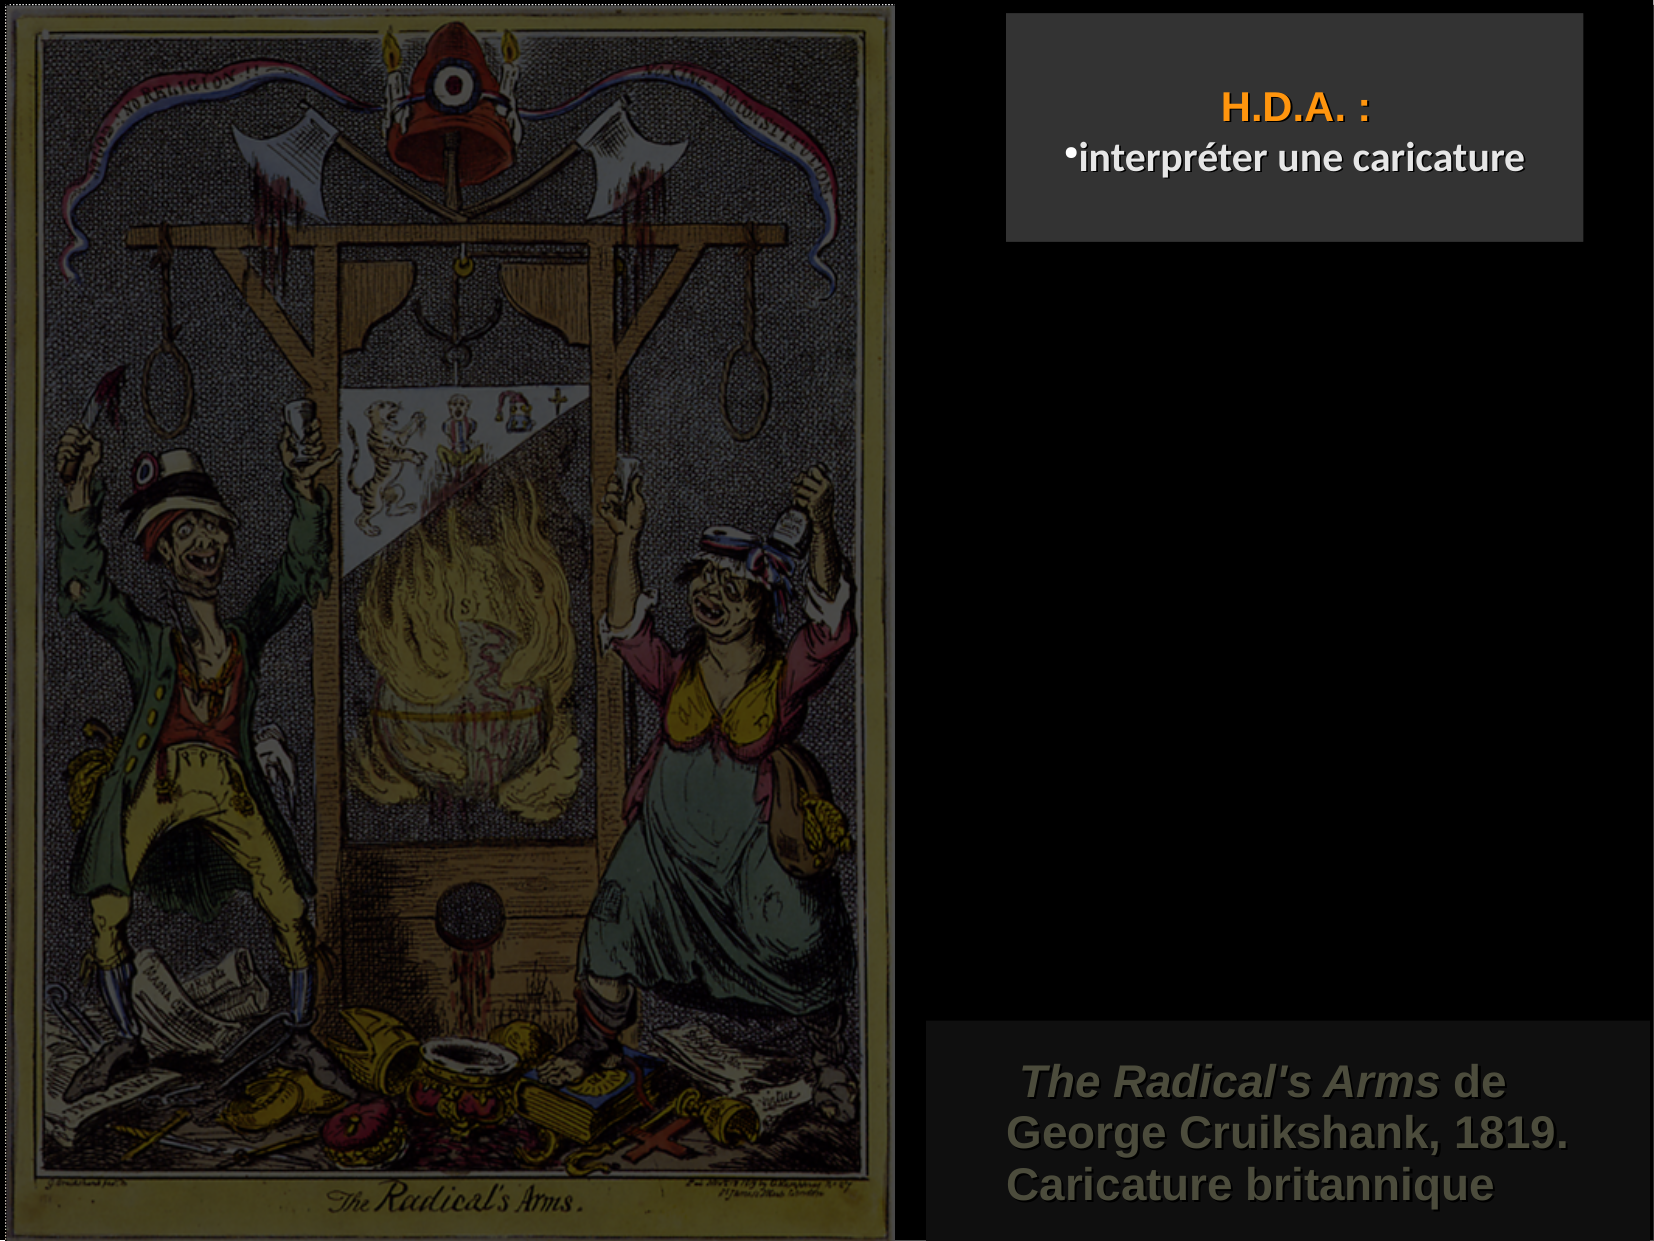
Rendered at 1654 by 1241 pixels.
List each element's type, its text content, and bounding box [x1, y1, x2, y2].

text_box H.D.A. : interpréter une caricature [1005, 12, 1585, 243]
text_box [5, 4, 1654, 1241]
